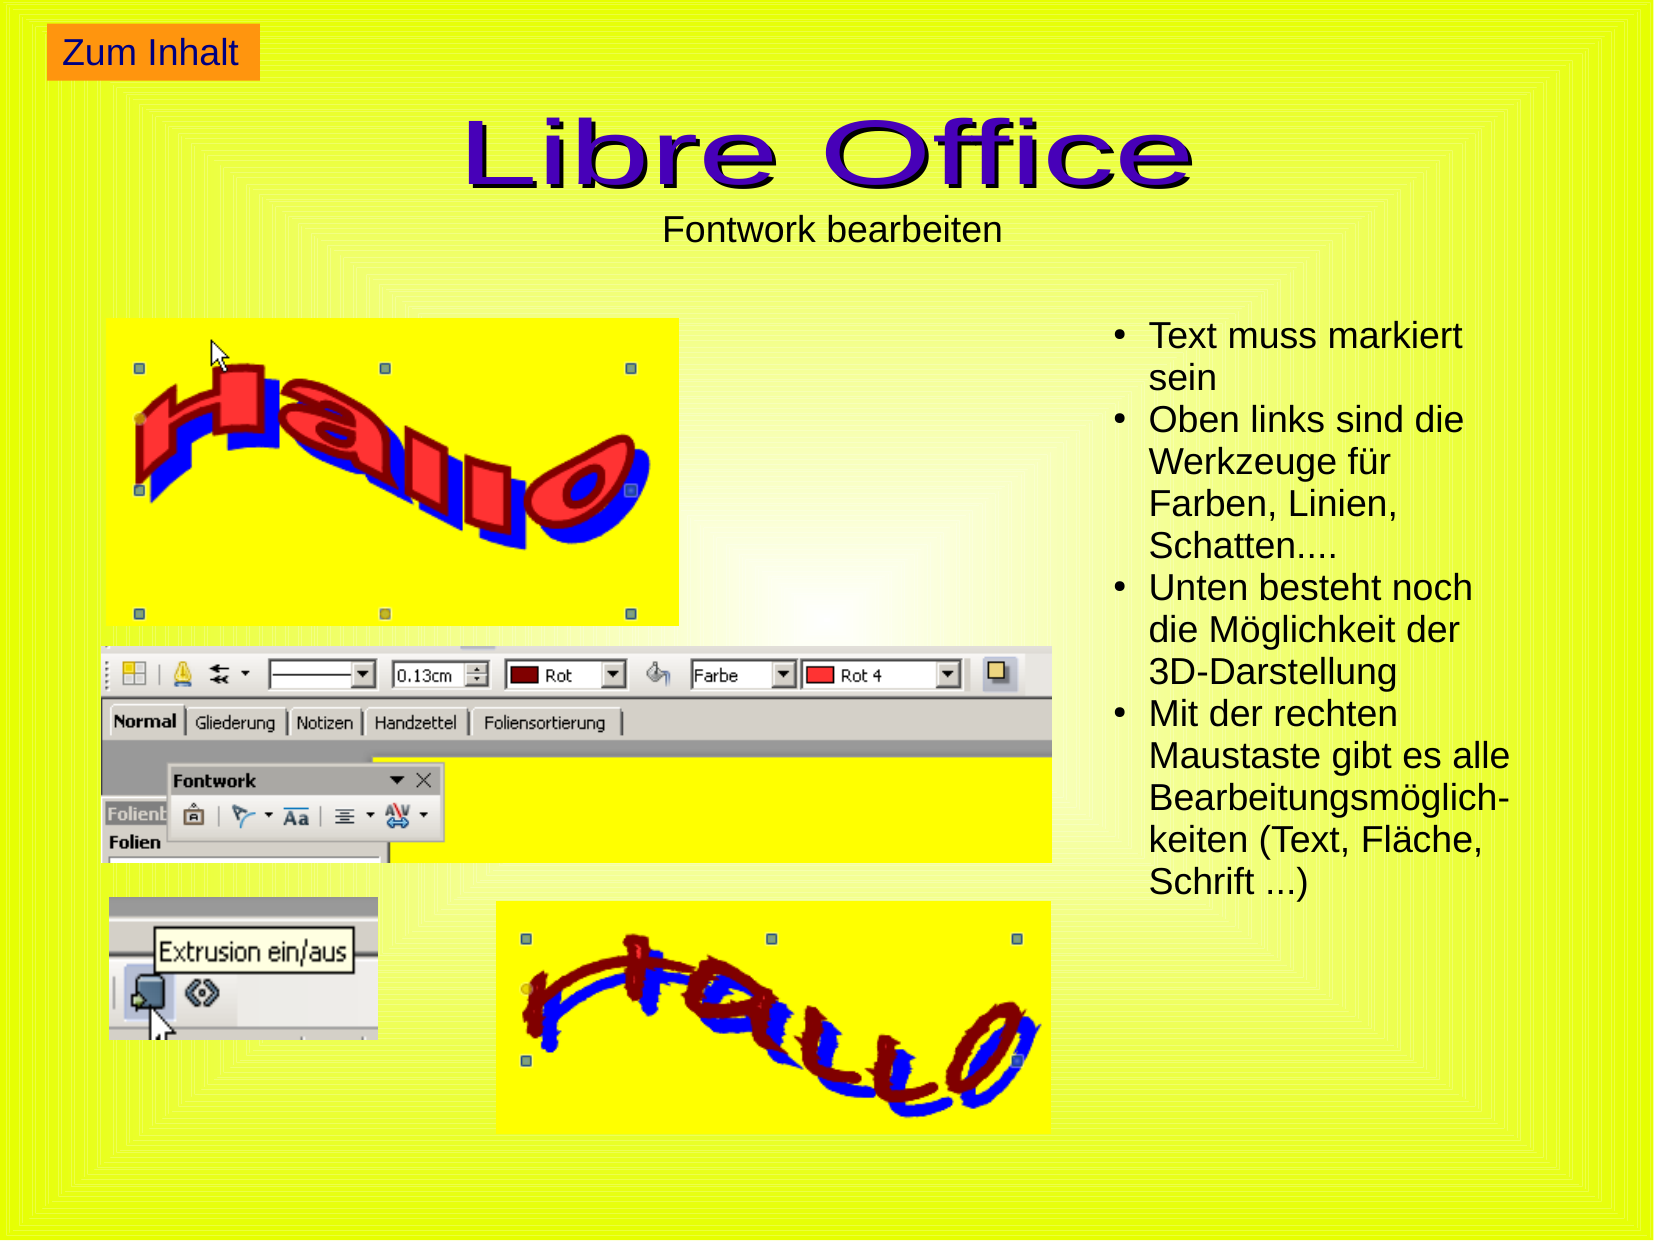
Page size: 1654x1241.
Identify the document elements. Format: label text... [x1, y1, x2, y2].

picture [101, 646, 1052, 863]
picture [109, 897, 378, 1040]
picture [106, 318, 679, 626]
text_box Text muss markiert sein Oben links sind die Werkzeuge für Farben, Linien, Schatten.... Unten besteht noch die Möglichkeit der 3D-Darstellung Mit der rechten Maustaste gibt es alle Bearbeitungsmöglich-keiten (Text, Fläche, Schrift ...) [1098, 307, 1536, 911]
picture [496, 901, 1051, 1134]
text_box Zum Inhalt [47, 23, 260, 81]
text_box Fontwork bearbeiten [460, 201, 1205, 259]
title Libre Office [82, 49, 1571, 257]
